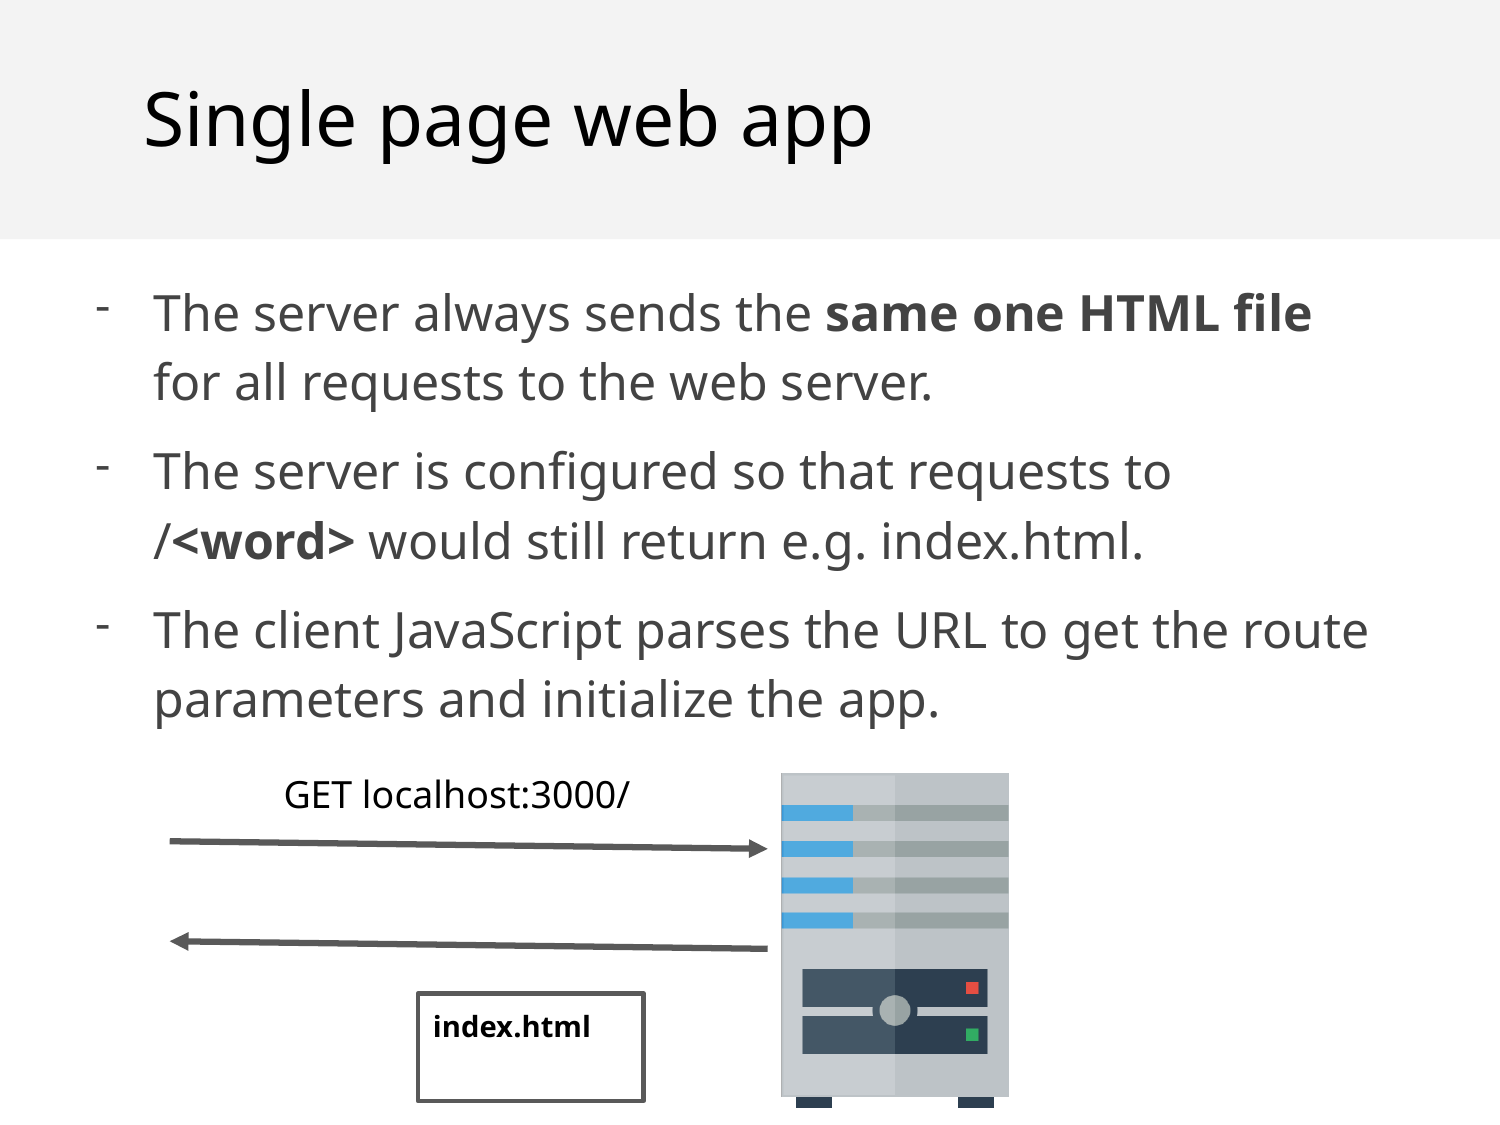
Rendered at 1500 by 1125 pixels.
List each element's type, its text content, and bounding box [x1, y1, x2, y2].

text_box index.html [417, 993, 644, 1101]
picture [713, 897, 1072, 1124]
title Single page web app [128, 56, 1372, 183]
list The server always sends the same one HTML file for all requests to the web server. The server is configured so that requests to /<word> would still return e.g. index.html. The client JavaScript parses the URL to get the route parameters and initialize the app. [63, 257, 1386, 757]
text_box GET localhost:3000/ [268, 755, 1473, 897]
